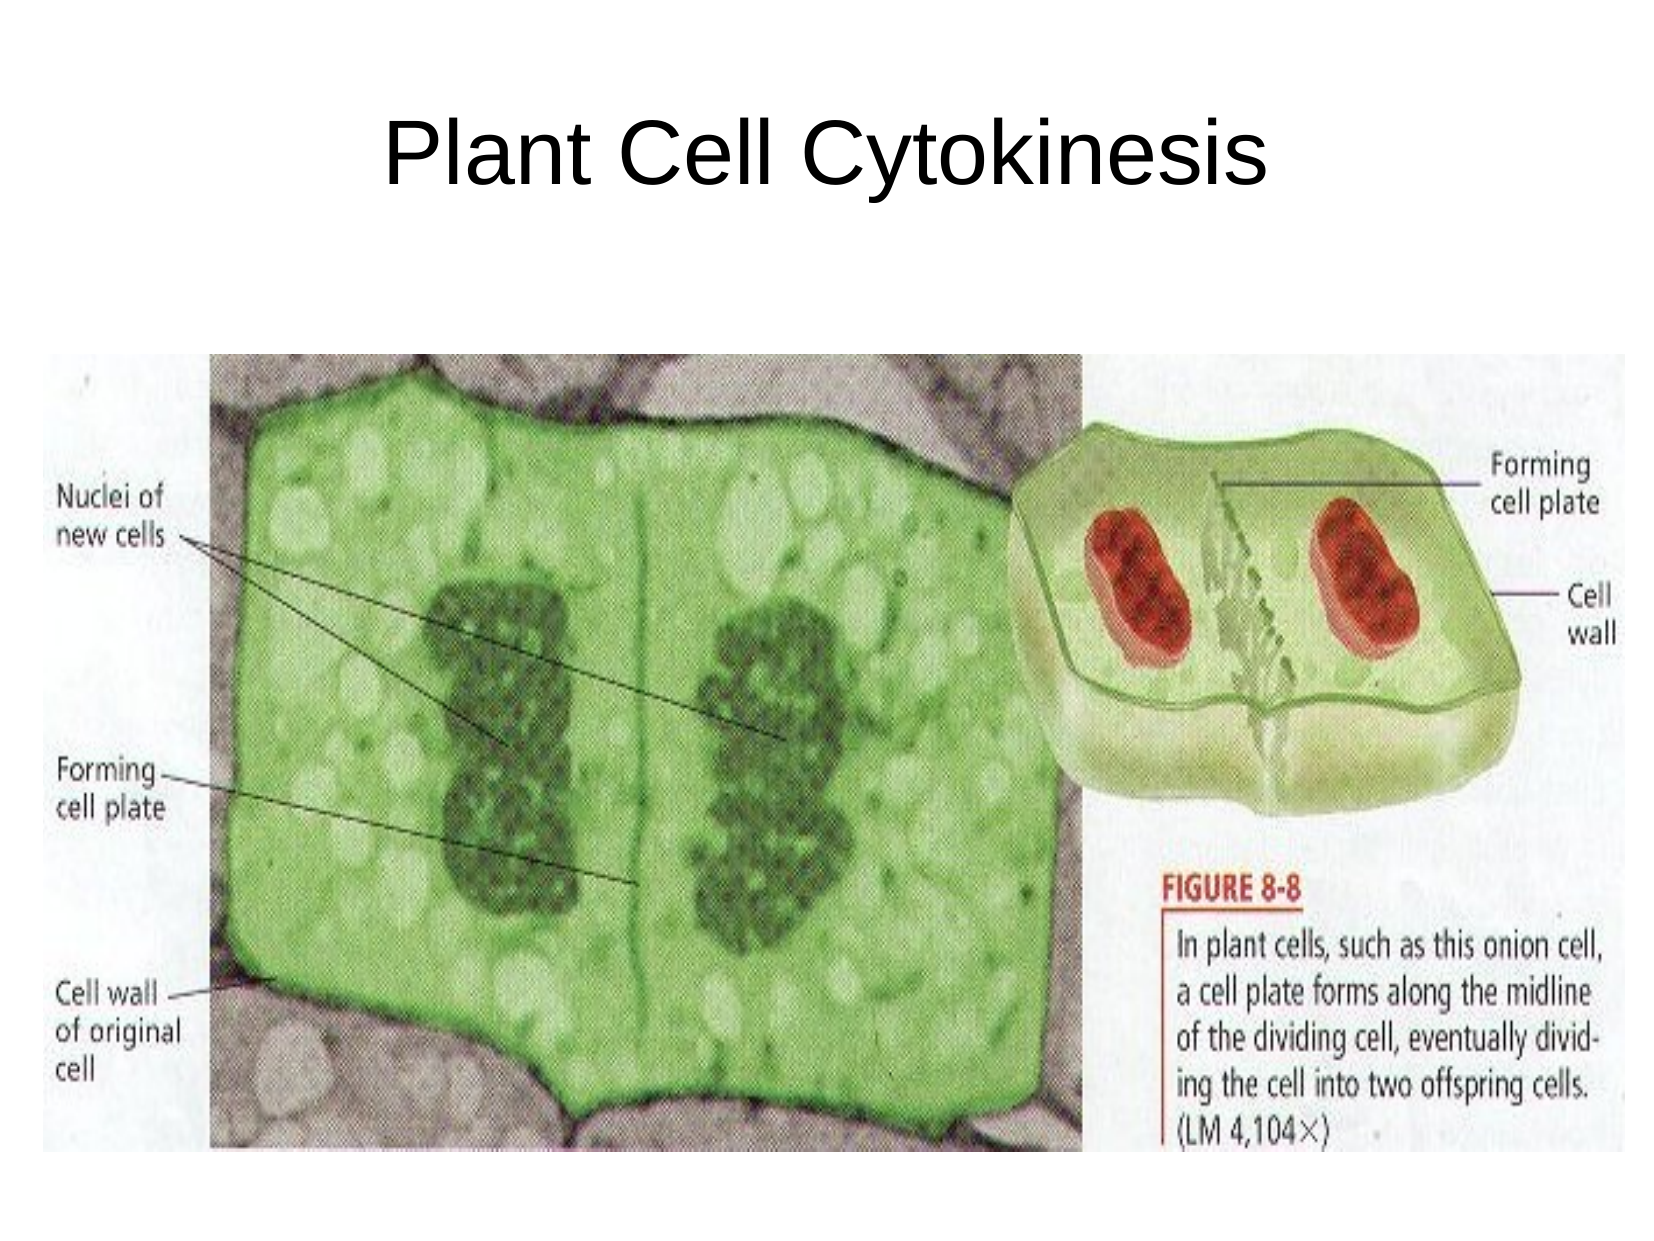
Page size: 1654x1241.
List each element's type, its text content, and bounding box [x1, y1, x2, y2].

picture [43, 354, 1625, 1152]
title Plant Cell Cytokinesis [82, 49, 1571, 257]
